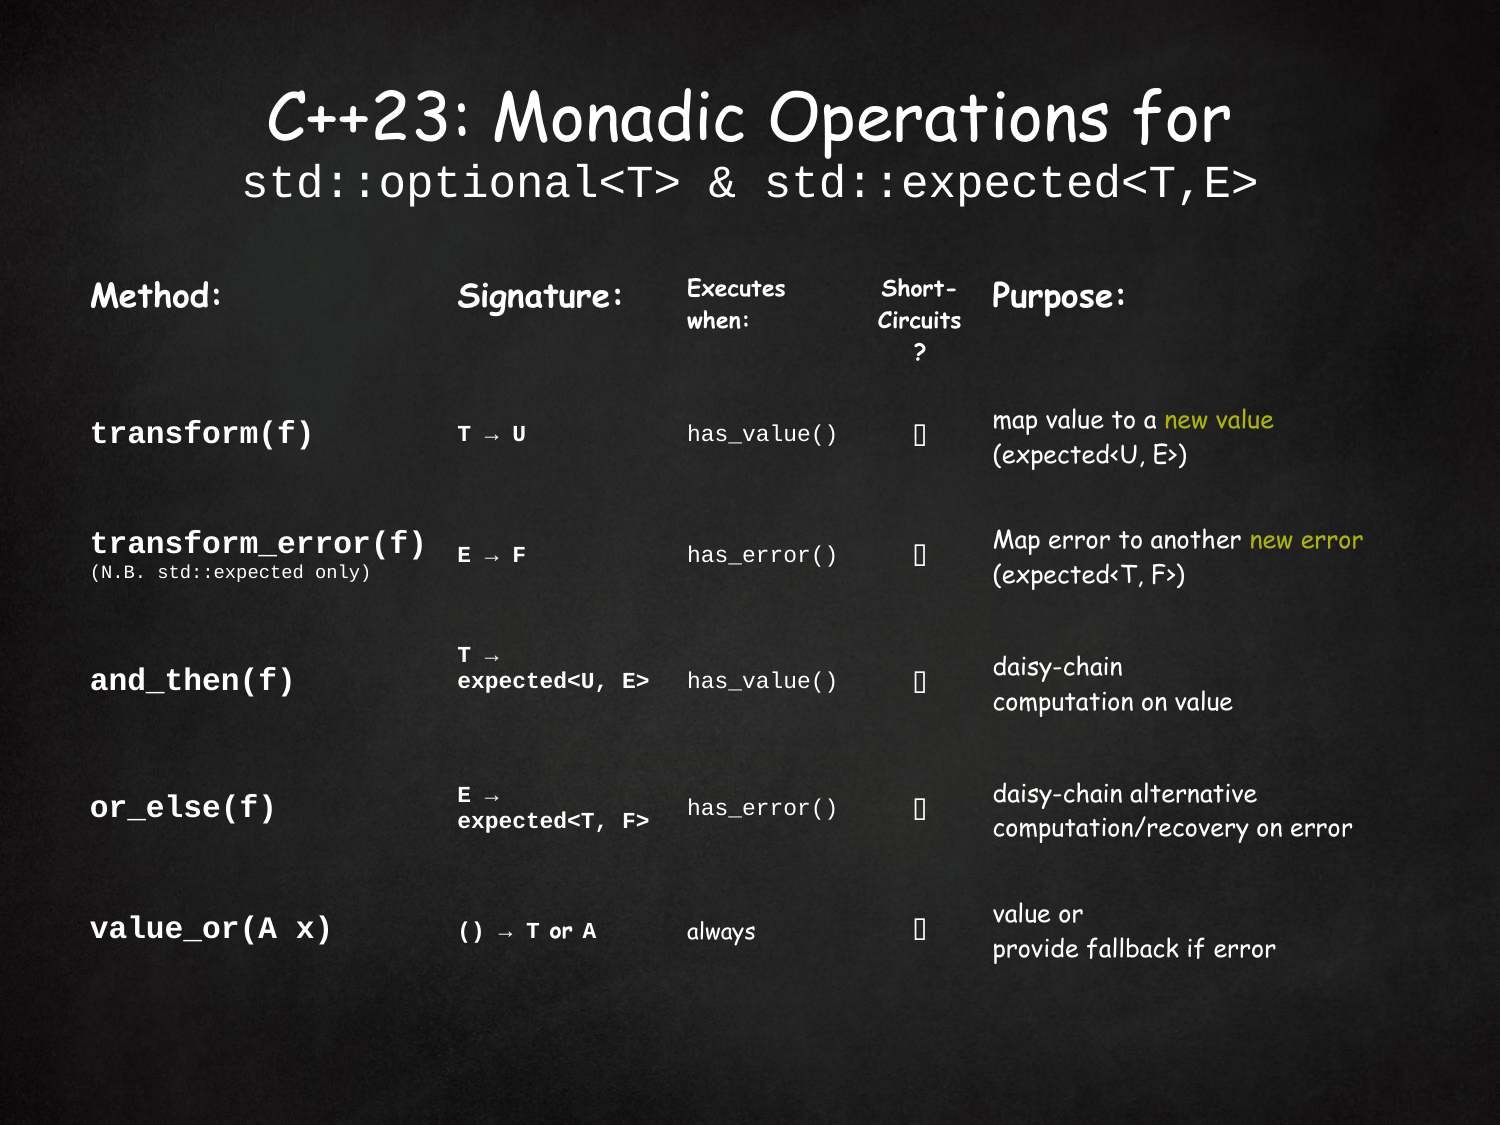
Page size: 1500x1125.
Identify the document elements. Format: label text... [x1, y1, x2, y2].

table_cell has_error() [672, 496, 862, 616]
table_cell ✅ [862, 496, 978, 616]
table_cell has_error() [672, 749, 862, 870]
table_header Method: [75, 263, 442, 376]
table_cell daisy-chain alternative computation/recovery on error [978, 749, 1425, 870]
table_cell daisy-chain computation on value [978, 616, 1425, 749]
table_cell has_value() [672, 376, 862, 496]
table_header Purpose: [978, 263, 1425, 376]
table_cell ✅ [862, 749, 978, 870]
table_header Short-Circuits? [862, 263, 978, 376]
table_cell T → U [442, 376, 672, 496]
table_header Signature: [442, 263, 672, 376]
table_cell value or provide fallback if error [978, 870, 1425, 990]
table_cell value_or(A x) [75, 870, 442, 990]
table_cell Map error to another new error (expected<T, F>) [978, 496, 1425, 616]
table_cell E → expected<T, F> [442, 749, 672, 870]
title C++23: Monadic Operations for std::optional<T> & std::expected<T,E> [75, 44, 1425, 233]
table_cell T → expected<U, E> [442, 616, 672, 749]
table_header Executes when: [672, 263, 862, 376]
picture [0, 0, 1500, 1125]
table_cell ✅ [862, 616, 978, 749]
table_cell E → F [442, 496, 672, 616]
table_cell always [672, 870, 862, 990]
table_cell map value to a new value (expected<U, E>) [978, 376, 1425, 496]
table_cell () → T or A [442, 870, 672, 990]
table_cell and_then(f) [75, 616, 442, 749]
table_cell or_else(f) [75, 749, 442, 870]
table_cell transform(f) [75, 376, 442, 496]
table_cell ✅ [862, 376, 978, 496]
table_cell transform_error(f) (N.B. std::expected only) [75, 496, 442, 616]
table_cell has_value() [672, 616, 862, 749]
table_cell ❌ [862, 870, 978, 990]
